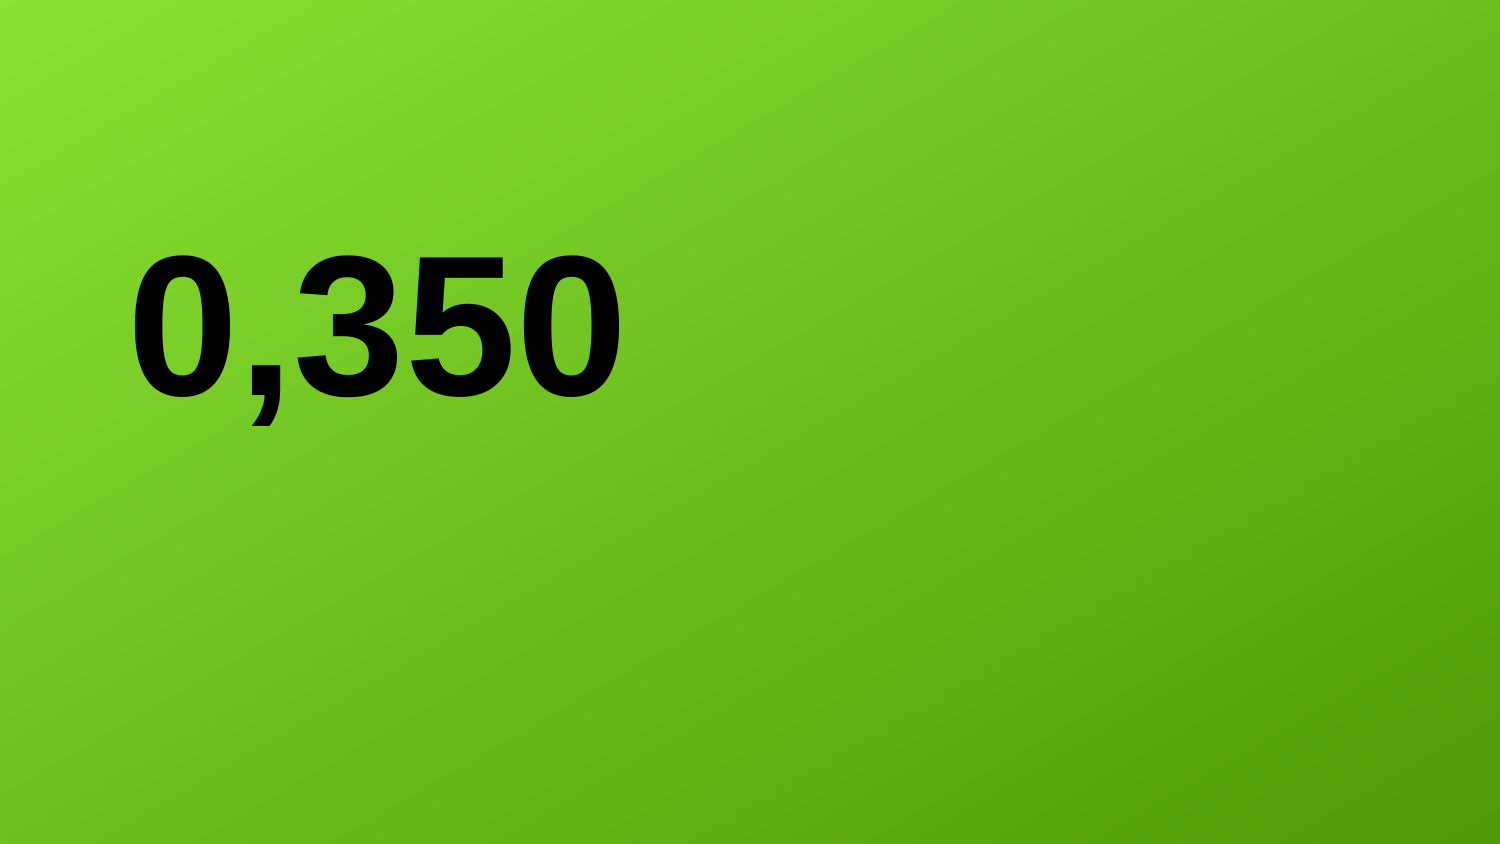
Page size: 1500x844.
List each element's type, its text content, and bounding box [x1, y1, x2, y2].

text_box 0,350 [551, 277, 591, 375]
text_box 0,350 [112, 259, 1388, 450]
text_box 0,350 [162, 277, 202, 375]
